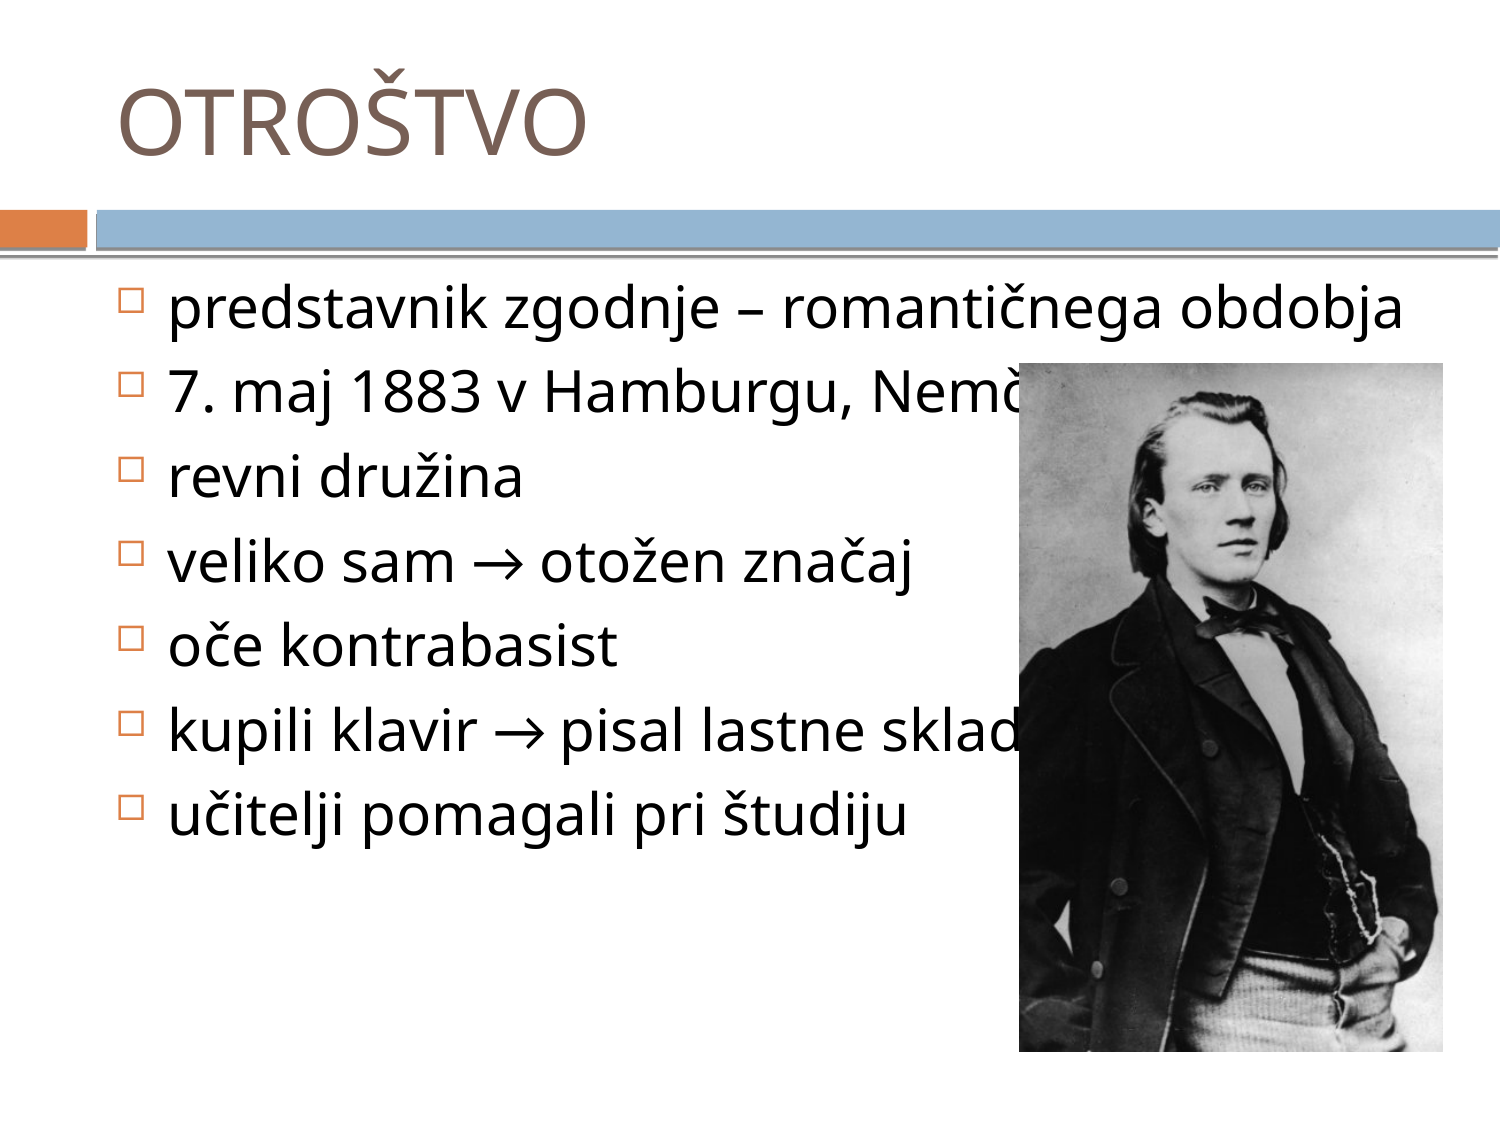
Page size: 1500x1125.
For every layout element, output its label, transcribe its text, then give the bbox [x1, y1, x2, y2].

picture [1019, 363, 1443, 1052]
title OTROŠTVO [100, 37, 1438, 200]
list predstavnik zgodnje – romantičnega obdobja 7. maj 1883 v Hamburgu, Nemčija revni družina veliko sam → otožen značaj oče kontrabasist kupili klavir → pisal lastne skladbe učitelji pomagali pri študiju [100, 262, 1438, 1000]
